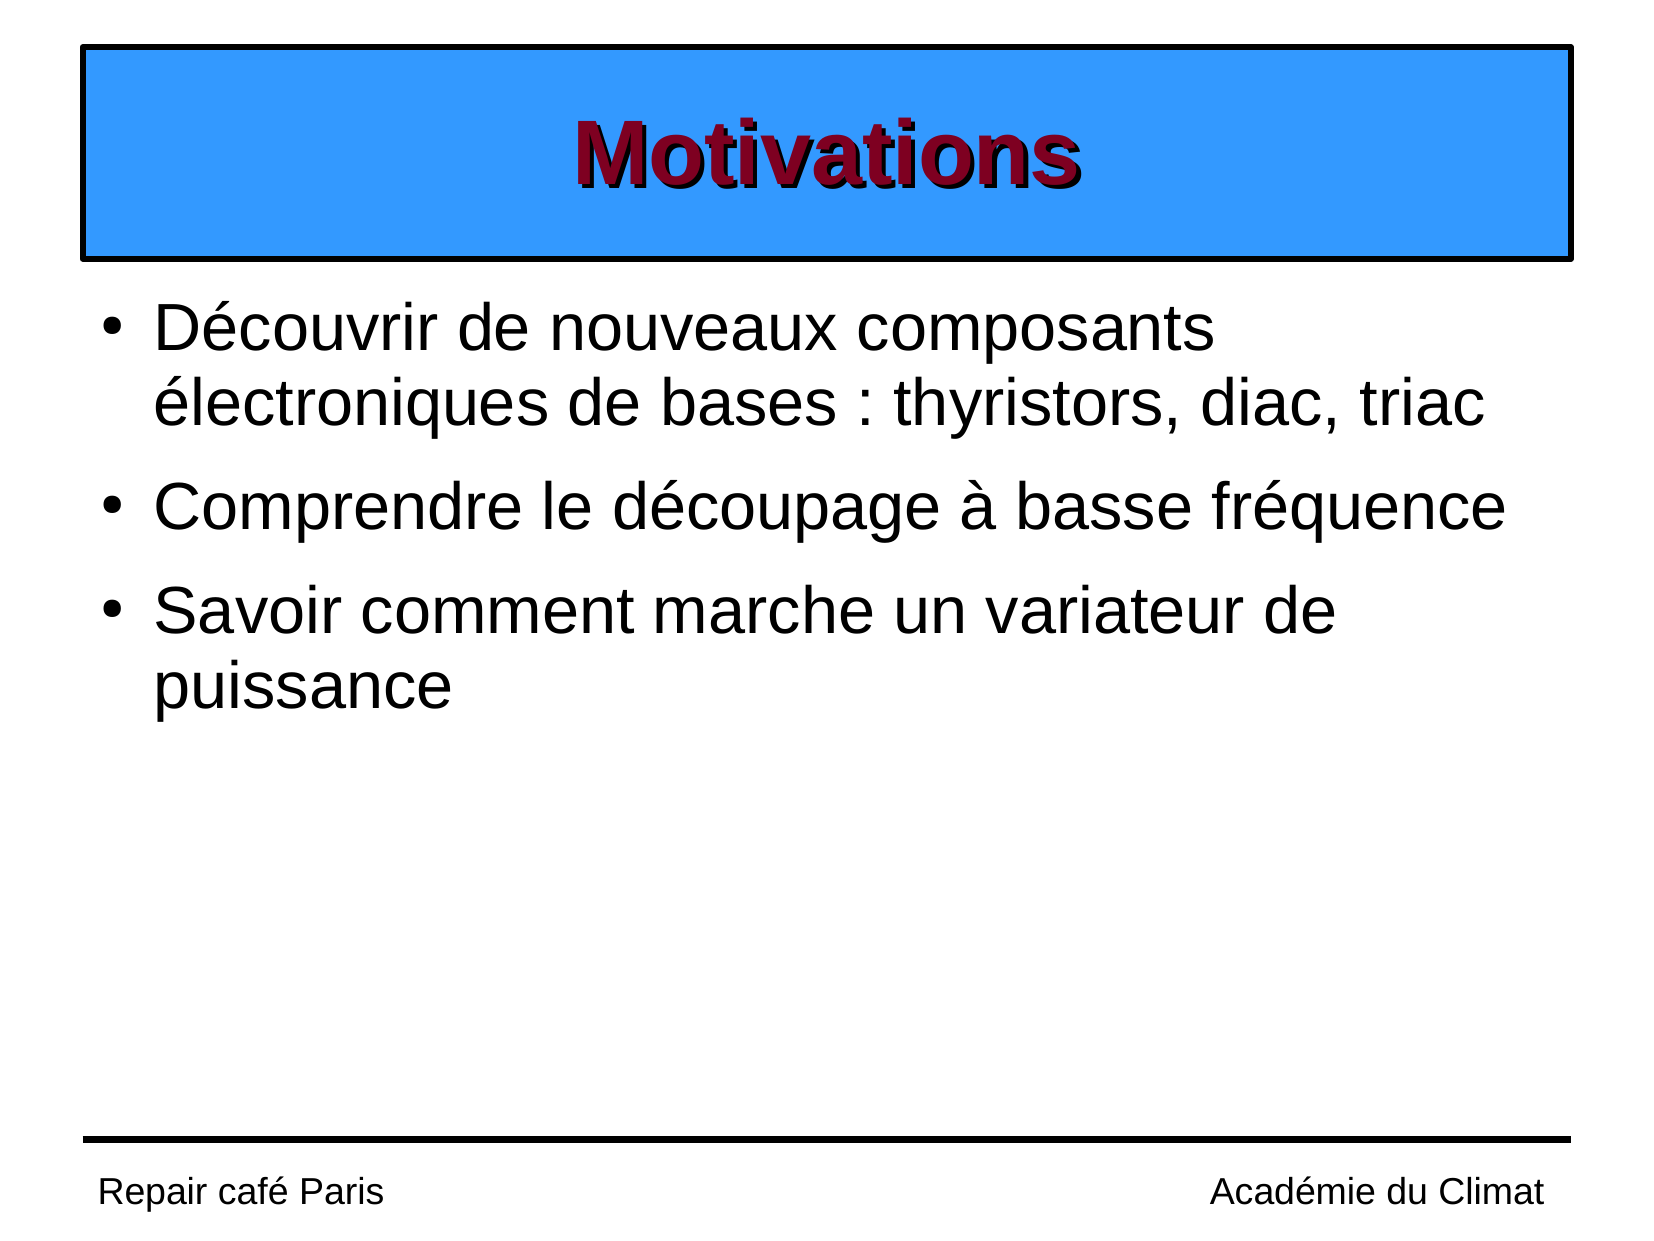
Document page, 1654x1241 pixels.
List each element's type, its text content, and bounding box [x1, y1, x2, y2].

title Motivations [82, 47, 1571, 259]
text_box Repair café Paris Académie du Climat [82, 1163, 1571, 1221]
list Découvrir de nouveaux composants électroniques de bases : thyristors, diac, triac Comprendre le découpage à basse fréquence Savoir comment marche un variateur de puissance [82, 290, 1571, 1066]
